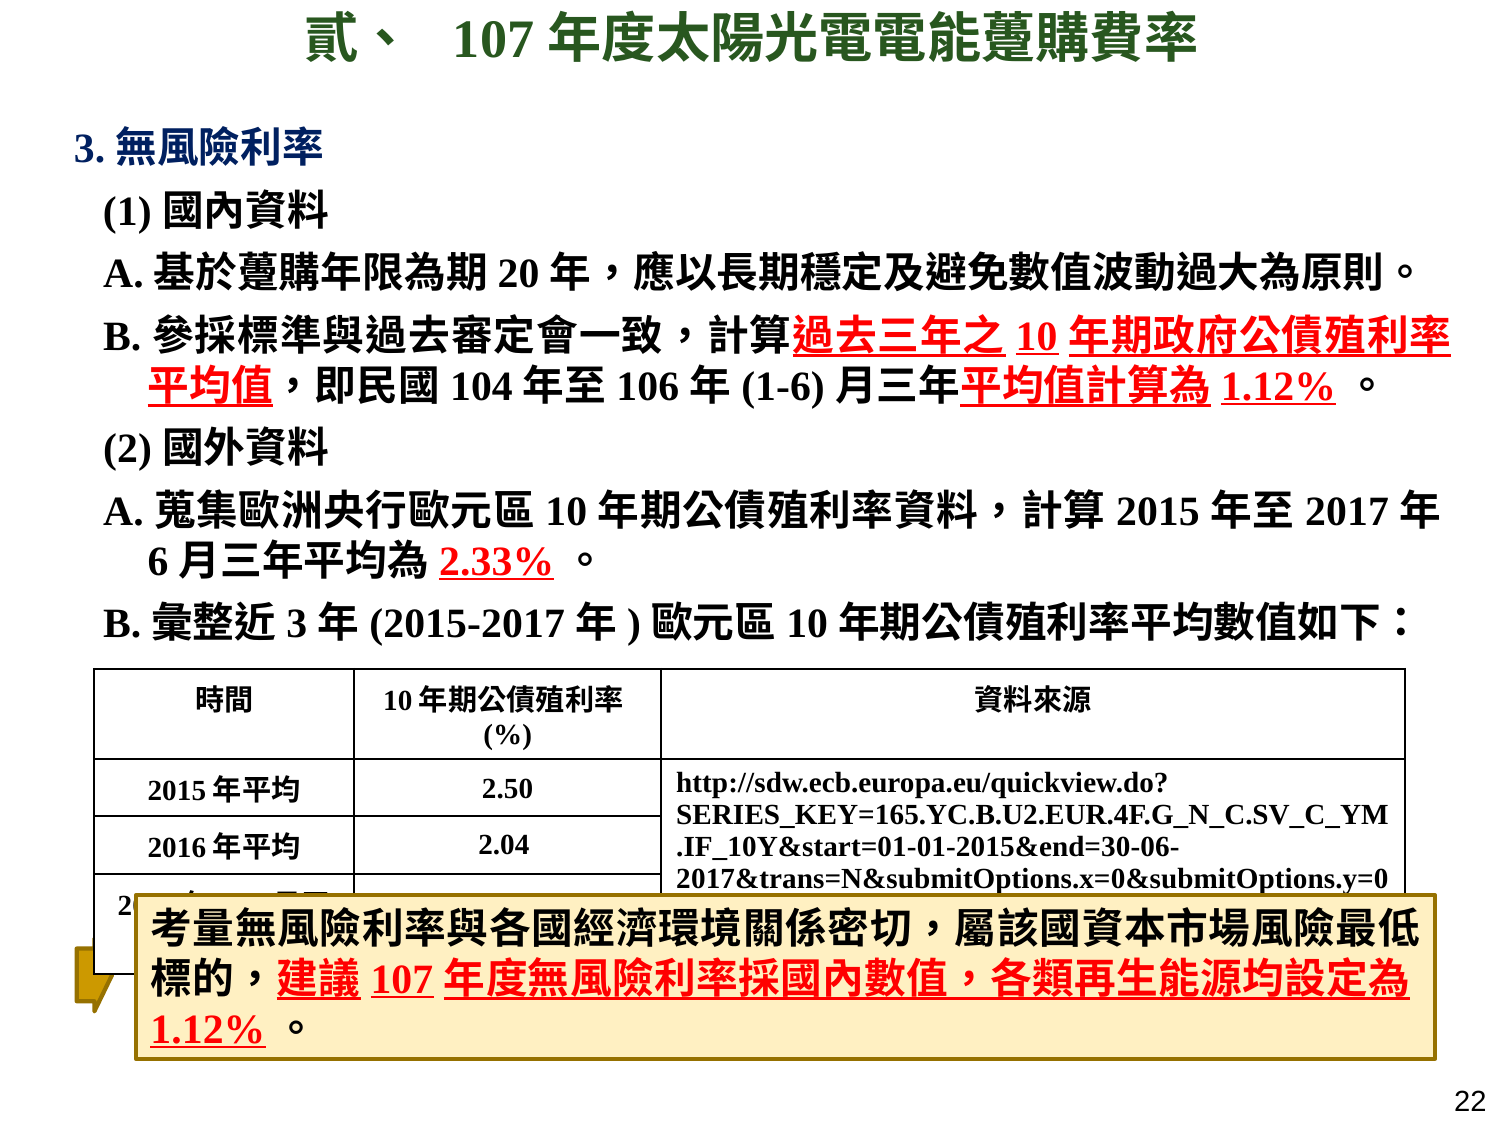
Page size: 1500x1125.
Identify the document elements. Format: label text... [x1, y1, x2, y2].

slide_number <編號> [1151, 1074, 1500, 1125]
table_cell http://sdw.ecb.europa.eu/quickview.do?SERIES_KEY=165.YC.B.U2.EUR.4F.G_N_C.SV_C_YM.IF_10Y&start=01-01-2015&end=30-06-2017&trans=N&submitOptions.x=0&submitOptions.y=0 [662, 760, 1404, 895]
table_header 10年期公債殖利率(%) [355, 670, 660, 758]
table_cell 2015年平均 [95, 760, 353, 815]
text_box 考量無風險利率與各國經濟環境關係密切，屬該國資本市場風險最低標的，建議107年度無風險利率採國內數值，各類再生能源均設定為1.12%。 [136, 895, 1435, 1059]
table_header 時間 [95, 670, 353, 758]
text_box 3.無風險利率 (1)國內資料 A.基於躉購年限為期20年，應以長期穩定及避免數值波動過大為原則。 B.參採標準與過去審定會一致，計算過去三年之10年期政府公債殖利率平均值，即民國104年至106年(1-6)月三年平均值計算為1.12%。 (2)國外資料 A.蒐集歐洲央行歐元區10年期公債殖利率資料，計算2015年至2017年6月三年平均為2.33%。 B.彙整近3年(2015-2017年)歐元區10年期公債殖利率平均數值如下： [29, 113, 1466, 657]
table_header 資料來源 [662, 670, 1404, 758]
table_cell 2.50 [355, 760, 660, 815]
text_box 貳、 107年度太陽光電電能躉購費率 [78, 0, 1425, 90]
table_cell 2.04 [355, 817, 660, 873]
text_box [76, 948, 113, 1012]
table_cell 2.58 [355, 875, 660, 895]
table_cell 2016年平均 [95, 817, 353, 873]
table_cell 2017年1~6月平均 [95, 875, 353, 973]
